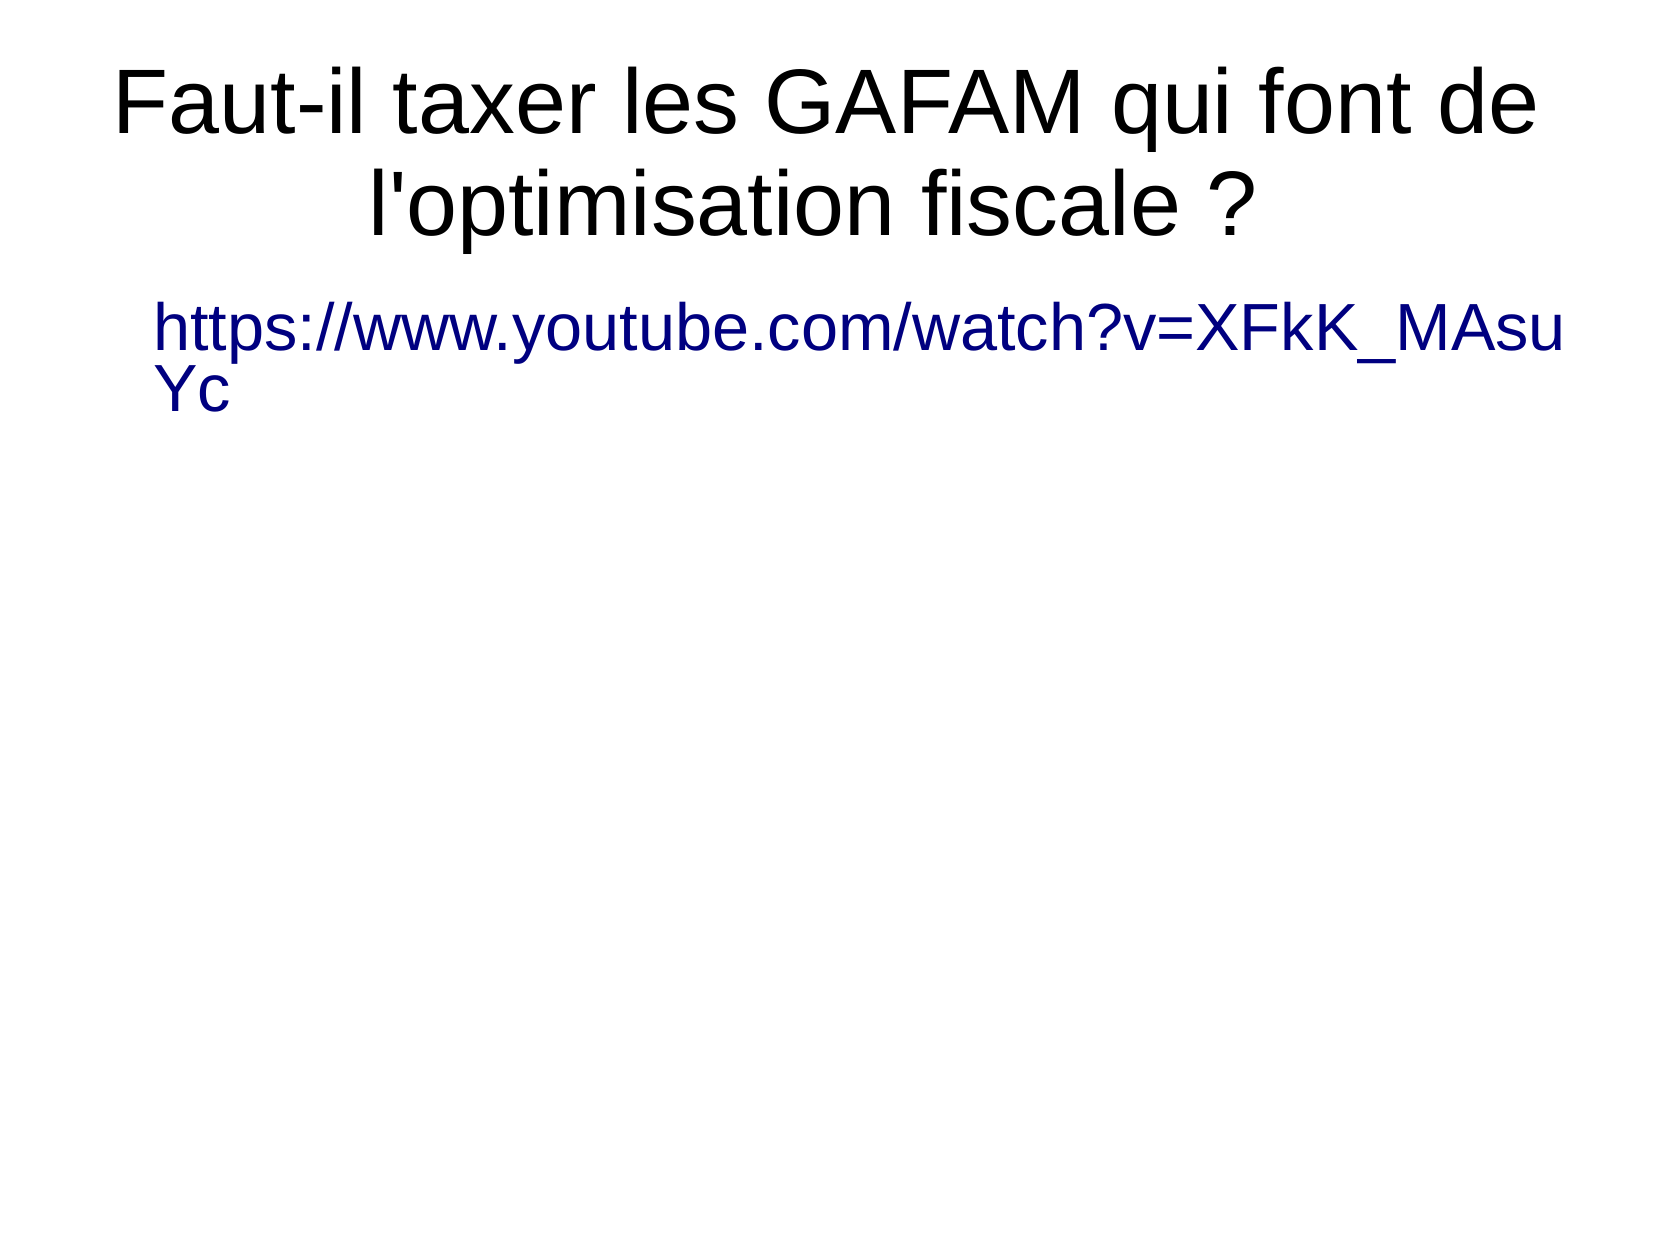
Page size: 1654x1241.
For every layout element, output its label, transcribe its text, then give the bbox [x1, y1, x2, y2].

title Faut-il taxer les GAFAM qui font de l'optimisation fiscale ? [82, 49, 1571, 257]
list https://www.youtube.com/watch?v=XFkK_MAsuYc [82, 290, 1571, 1109]
